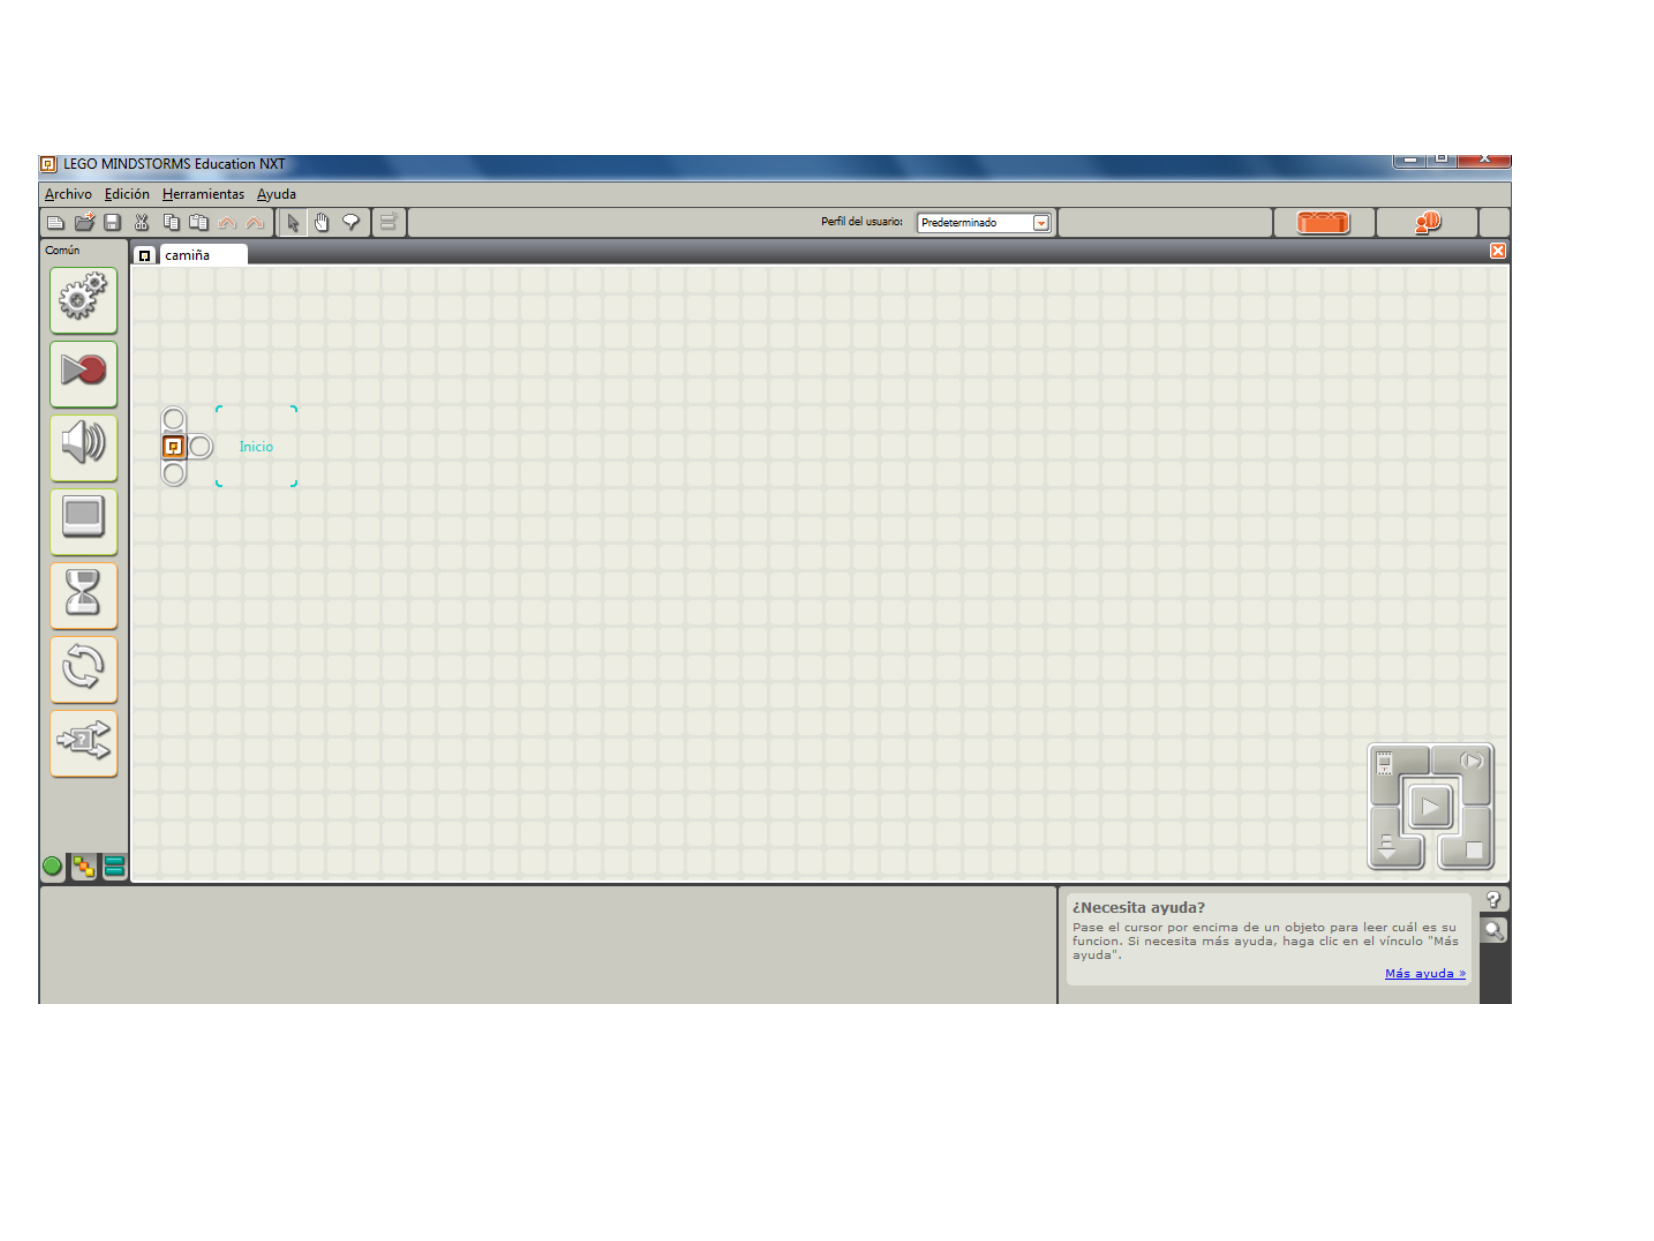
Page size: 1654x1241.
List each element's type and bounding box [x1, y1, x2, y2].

picture [38, 155, 1512, 1004]
